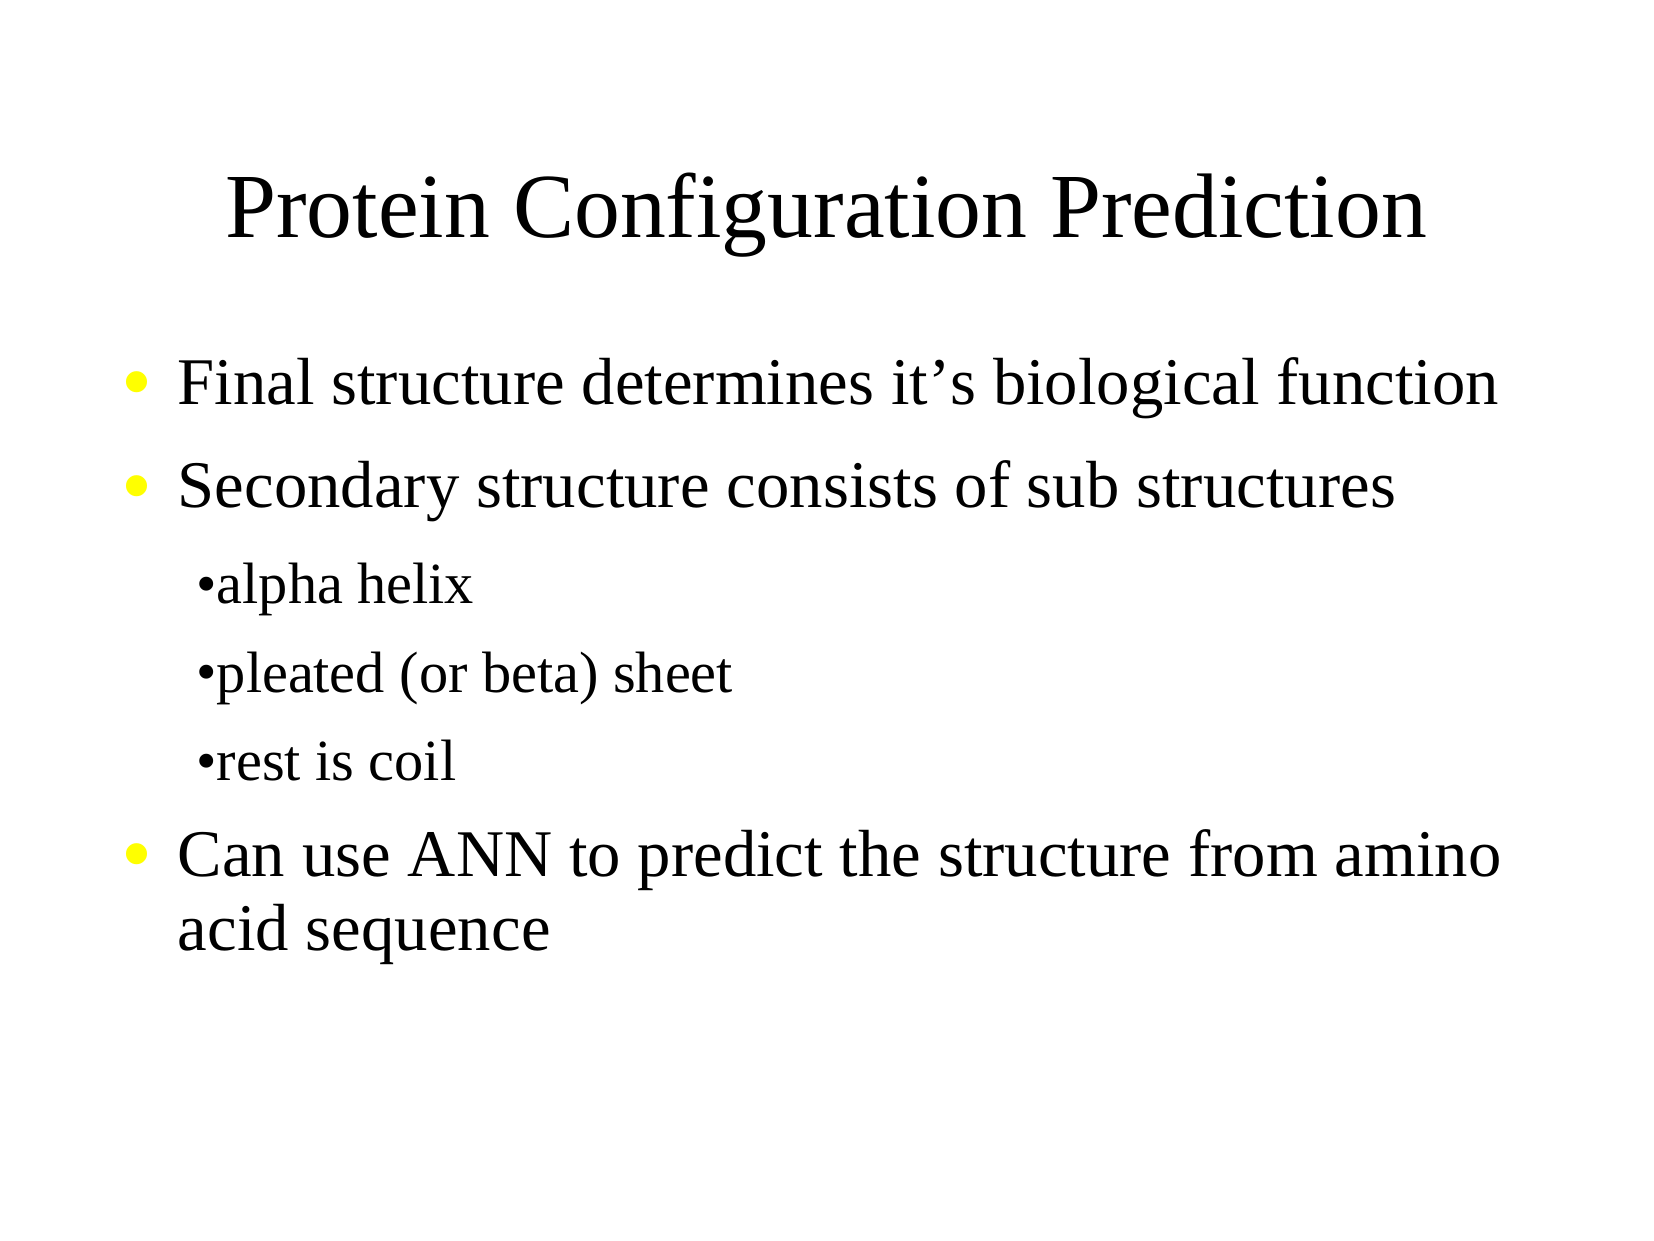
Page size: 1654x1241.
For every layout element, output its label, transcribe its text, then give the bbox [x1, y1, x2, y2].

title Protein Configuration Prediction [121, 102, 1534, 311]
list Final structure determines it’s biological function Secondary structure consists of sub structures alpha helix pleated (or beta) sheet rest is coil Can use ANN to predict the structure from amino acid sequence [121, 344, 1534, 1127]
